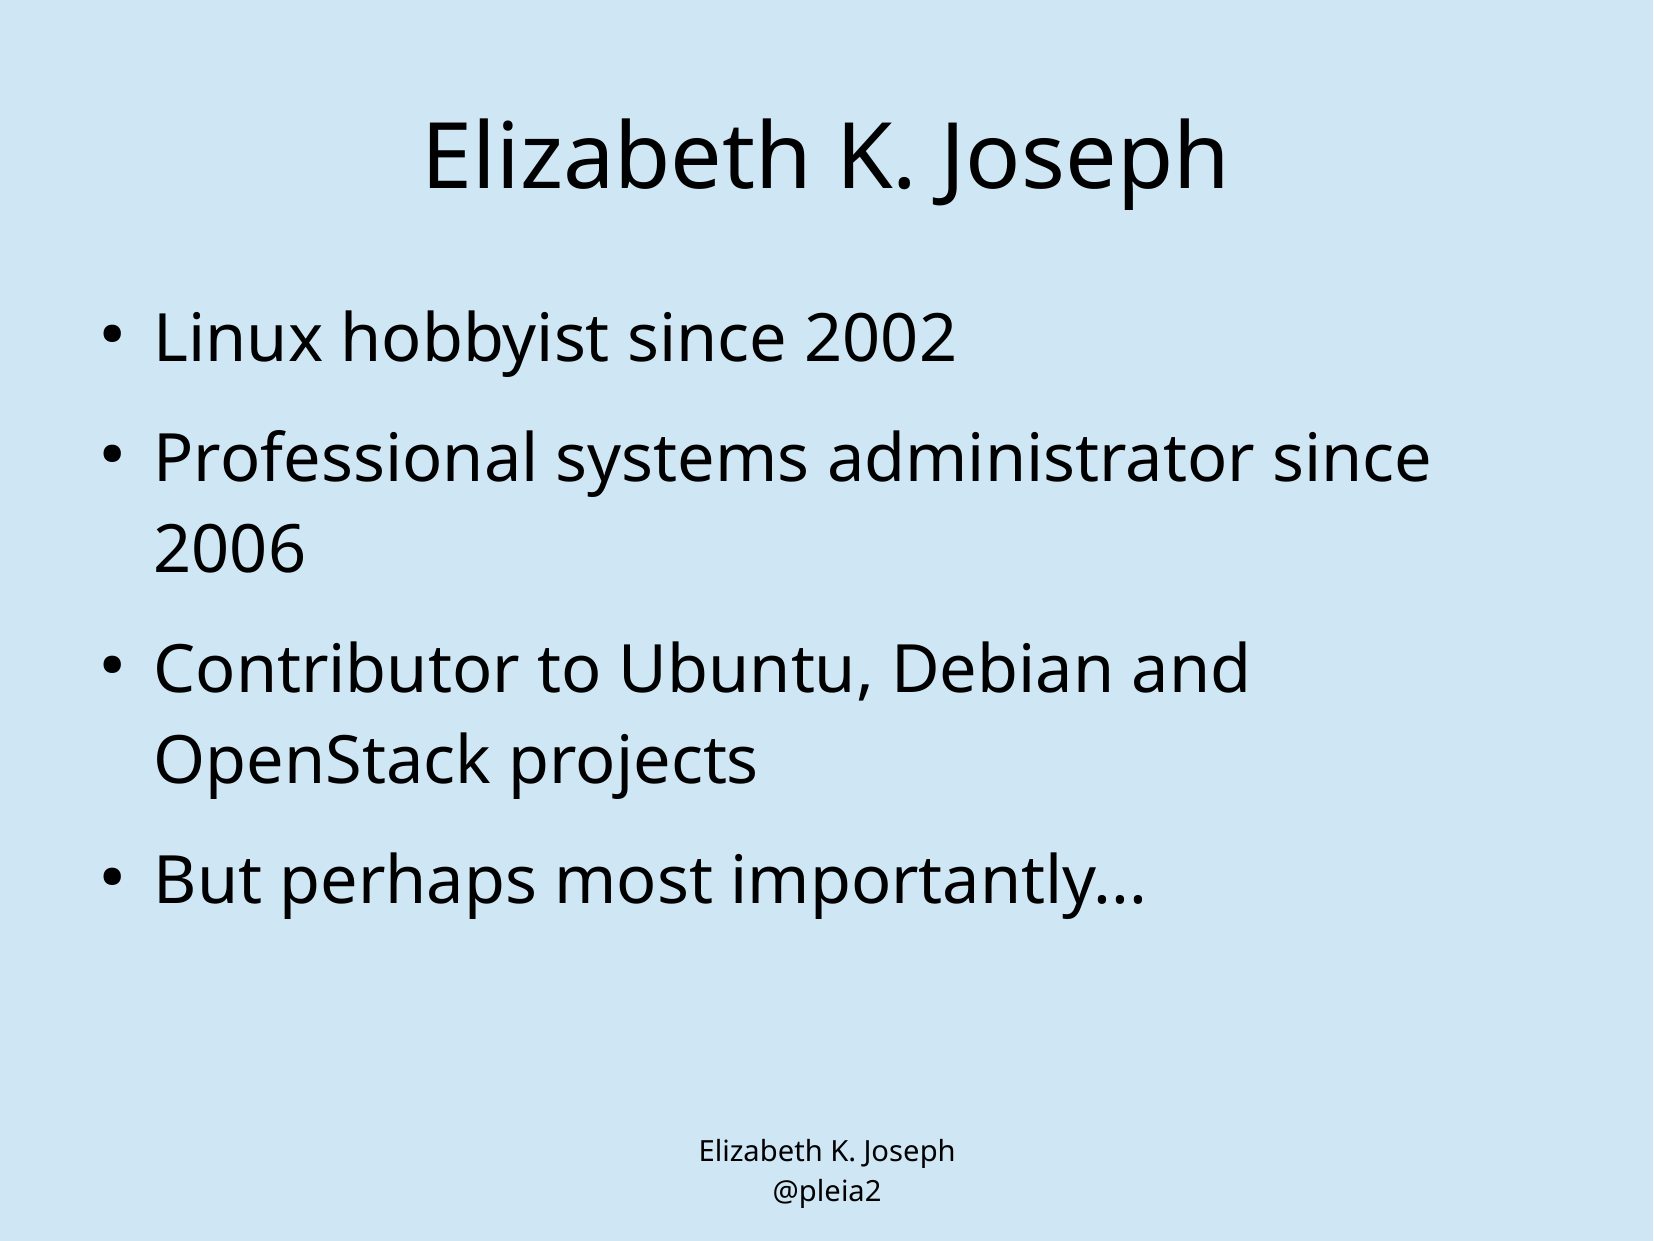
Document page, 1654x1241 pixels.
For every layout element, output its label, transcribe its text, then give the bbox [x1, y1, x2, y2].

list Linux hobbyist since 2002 Professional systems administrator since 2006 Contributor to Ubuntu, Debian and OpenStack projects But perhaps most importantly... [82, 290, 1571, 1010]
title Elizabeth K. Joseph [82, 49, 1571, 257]
